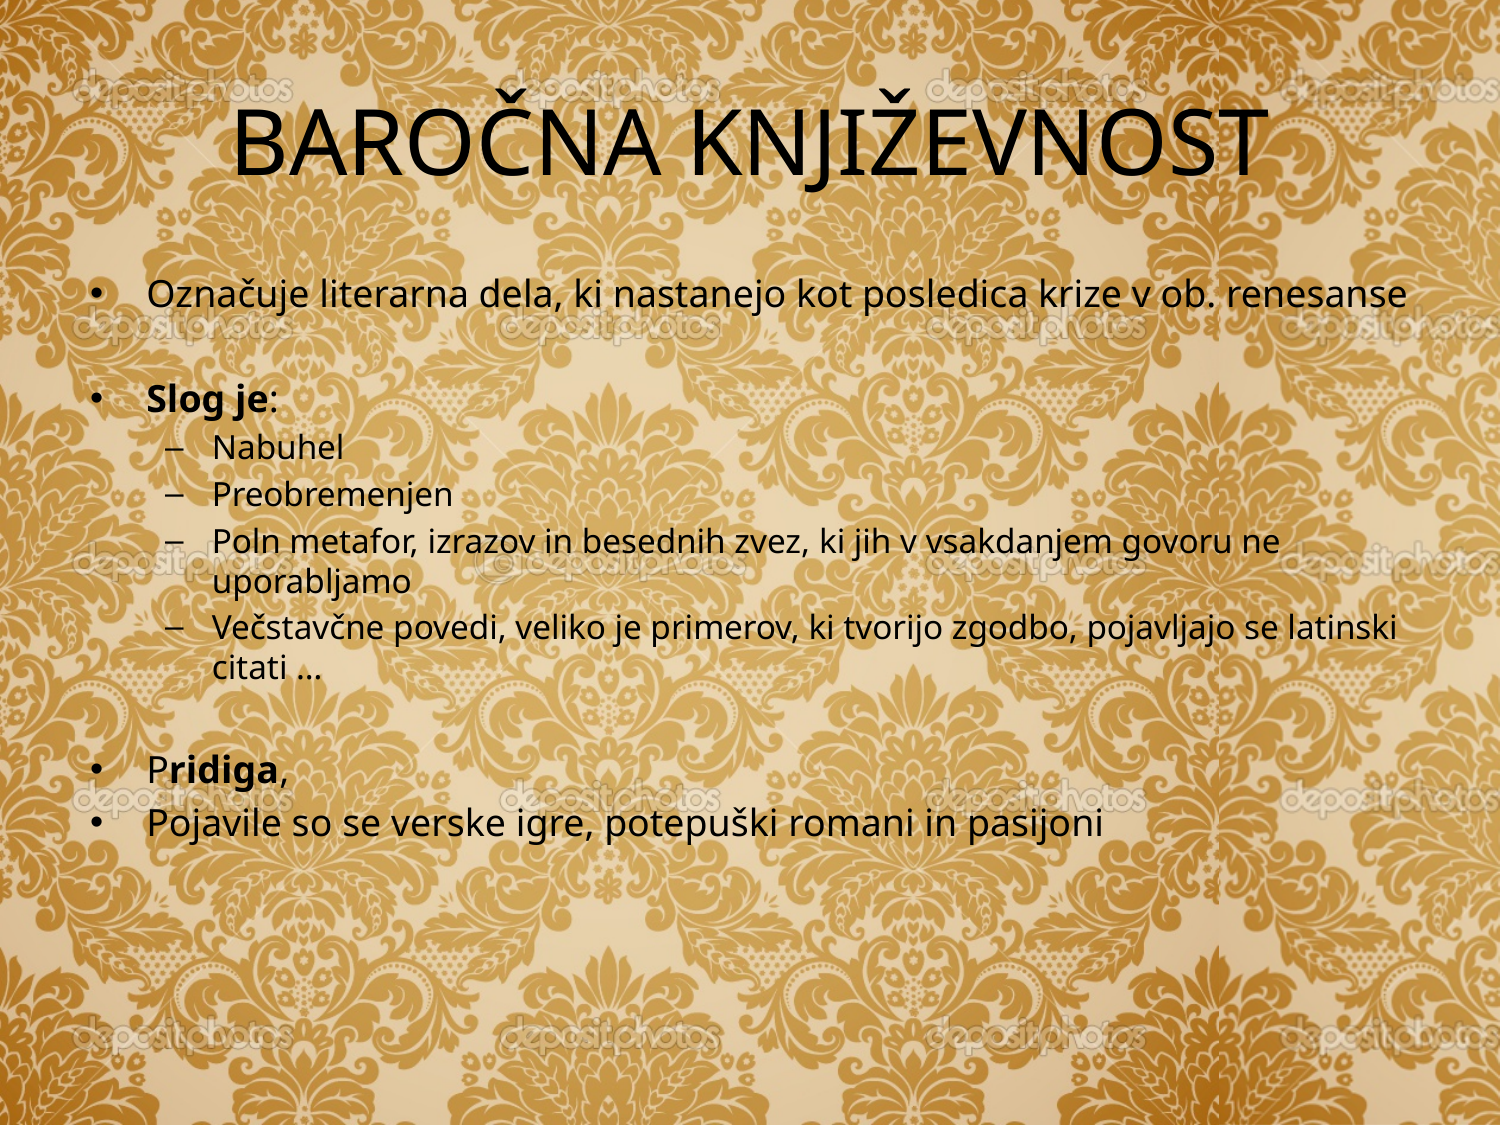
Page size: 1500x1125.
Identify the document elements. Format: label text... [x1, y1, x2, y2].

picture [0, 0, 1500, 1125]
list Označuje literarna dela, ki nastanejo kot posledica krize v ob. renesanse Slog je: Nabuhel Preobremenjen Poln metafor, izrazov in besednih zvez, ki jih v vsakdanjem govoru ne uporabljamo Večstavčne povedi, veliko je primerov, ki tvorijo zgodbo, pojavljajo se latinski citati … Pridiga, Pojavile so se verske igre, potepuški romani in pasijoni [75, 262, 1425, 1005]
title BAROČNA KNJIŽEVNOST [75, 45, 1425, 233]
